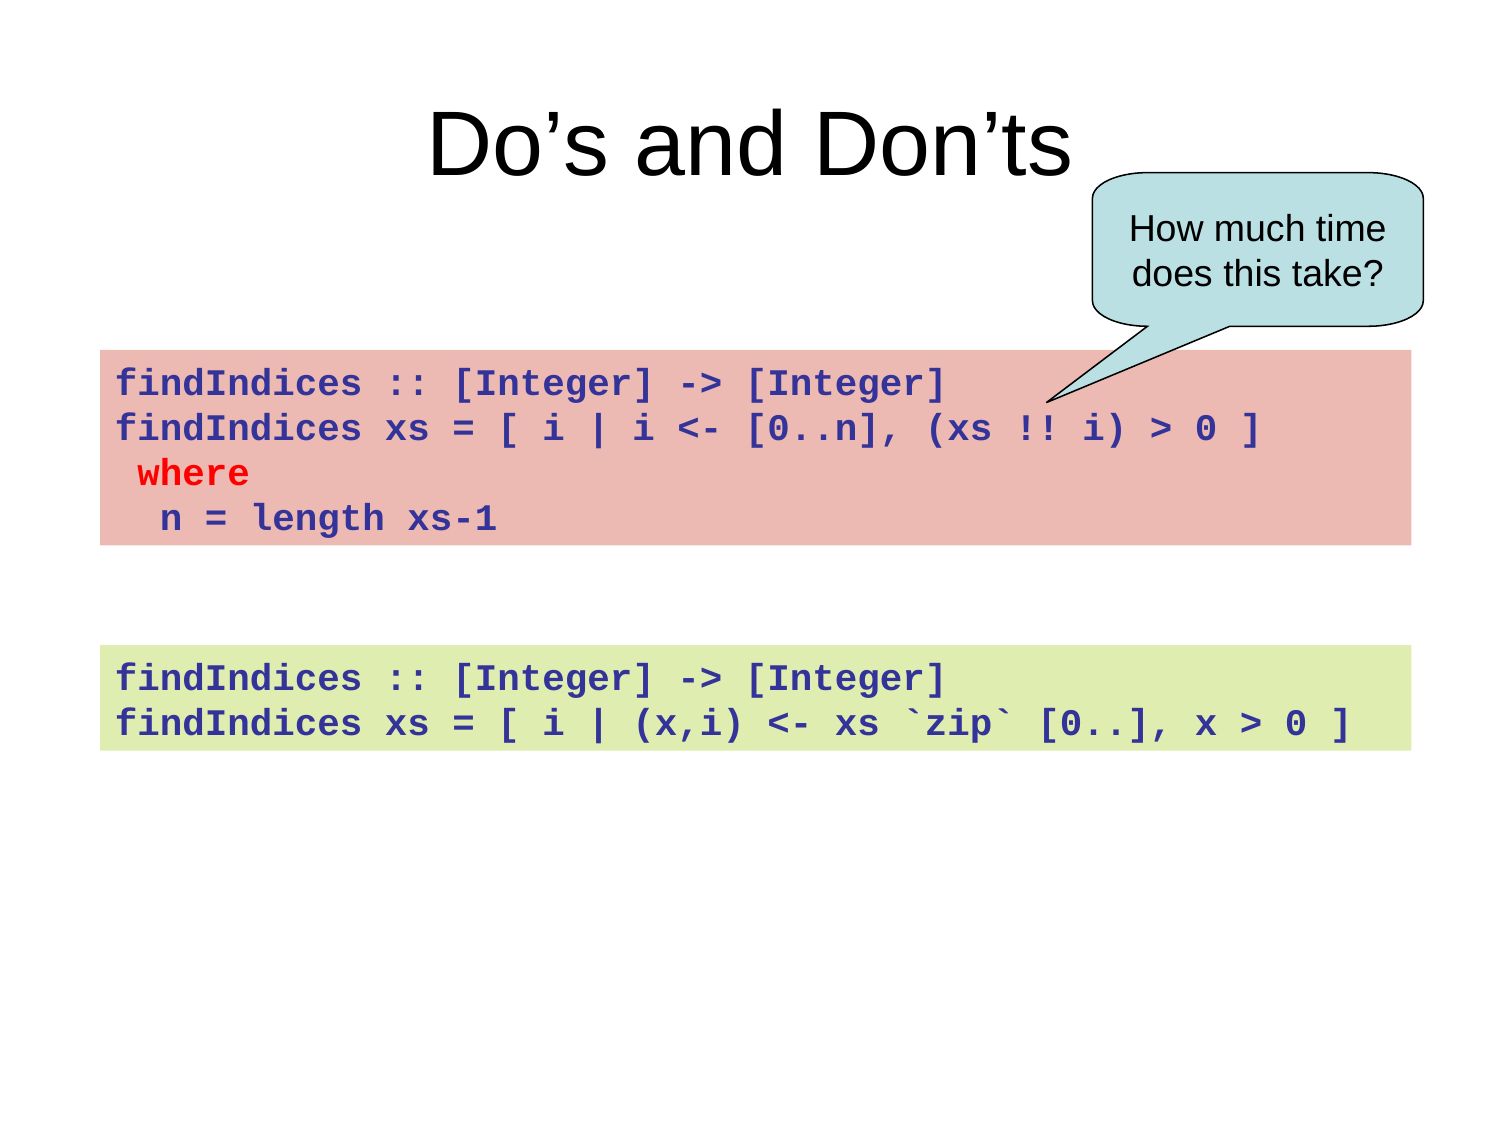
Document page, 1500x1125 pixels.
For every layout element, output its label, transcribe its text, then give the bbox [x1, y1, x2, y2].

text_box findIndices :: [Integer] -> [Integer] findIndices xs = [ i | i <- [0..n], (xs !! i) > 0 ] where n = length xs-1 [100, 349, 1412, 546]
text_box findIndices :: [Integer] -> [Integer] findIndices xs = [ i | (x,i) <- xs `zip` [0..], x > 0 ] [100, 645, 1412, 751]
title Do’s and Don’ts [75, 45, 1426, 233]
text_box How much time does this take? [1046, 172, 1424, 403]
